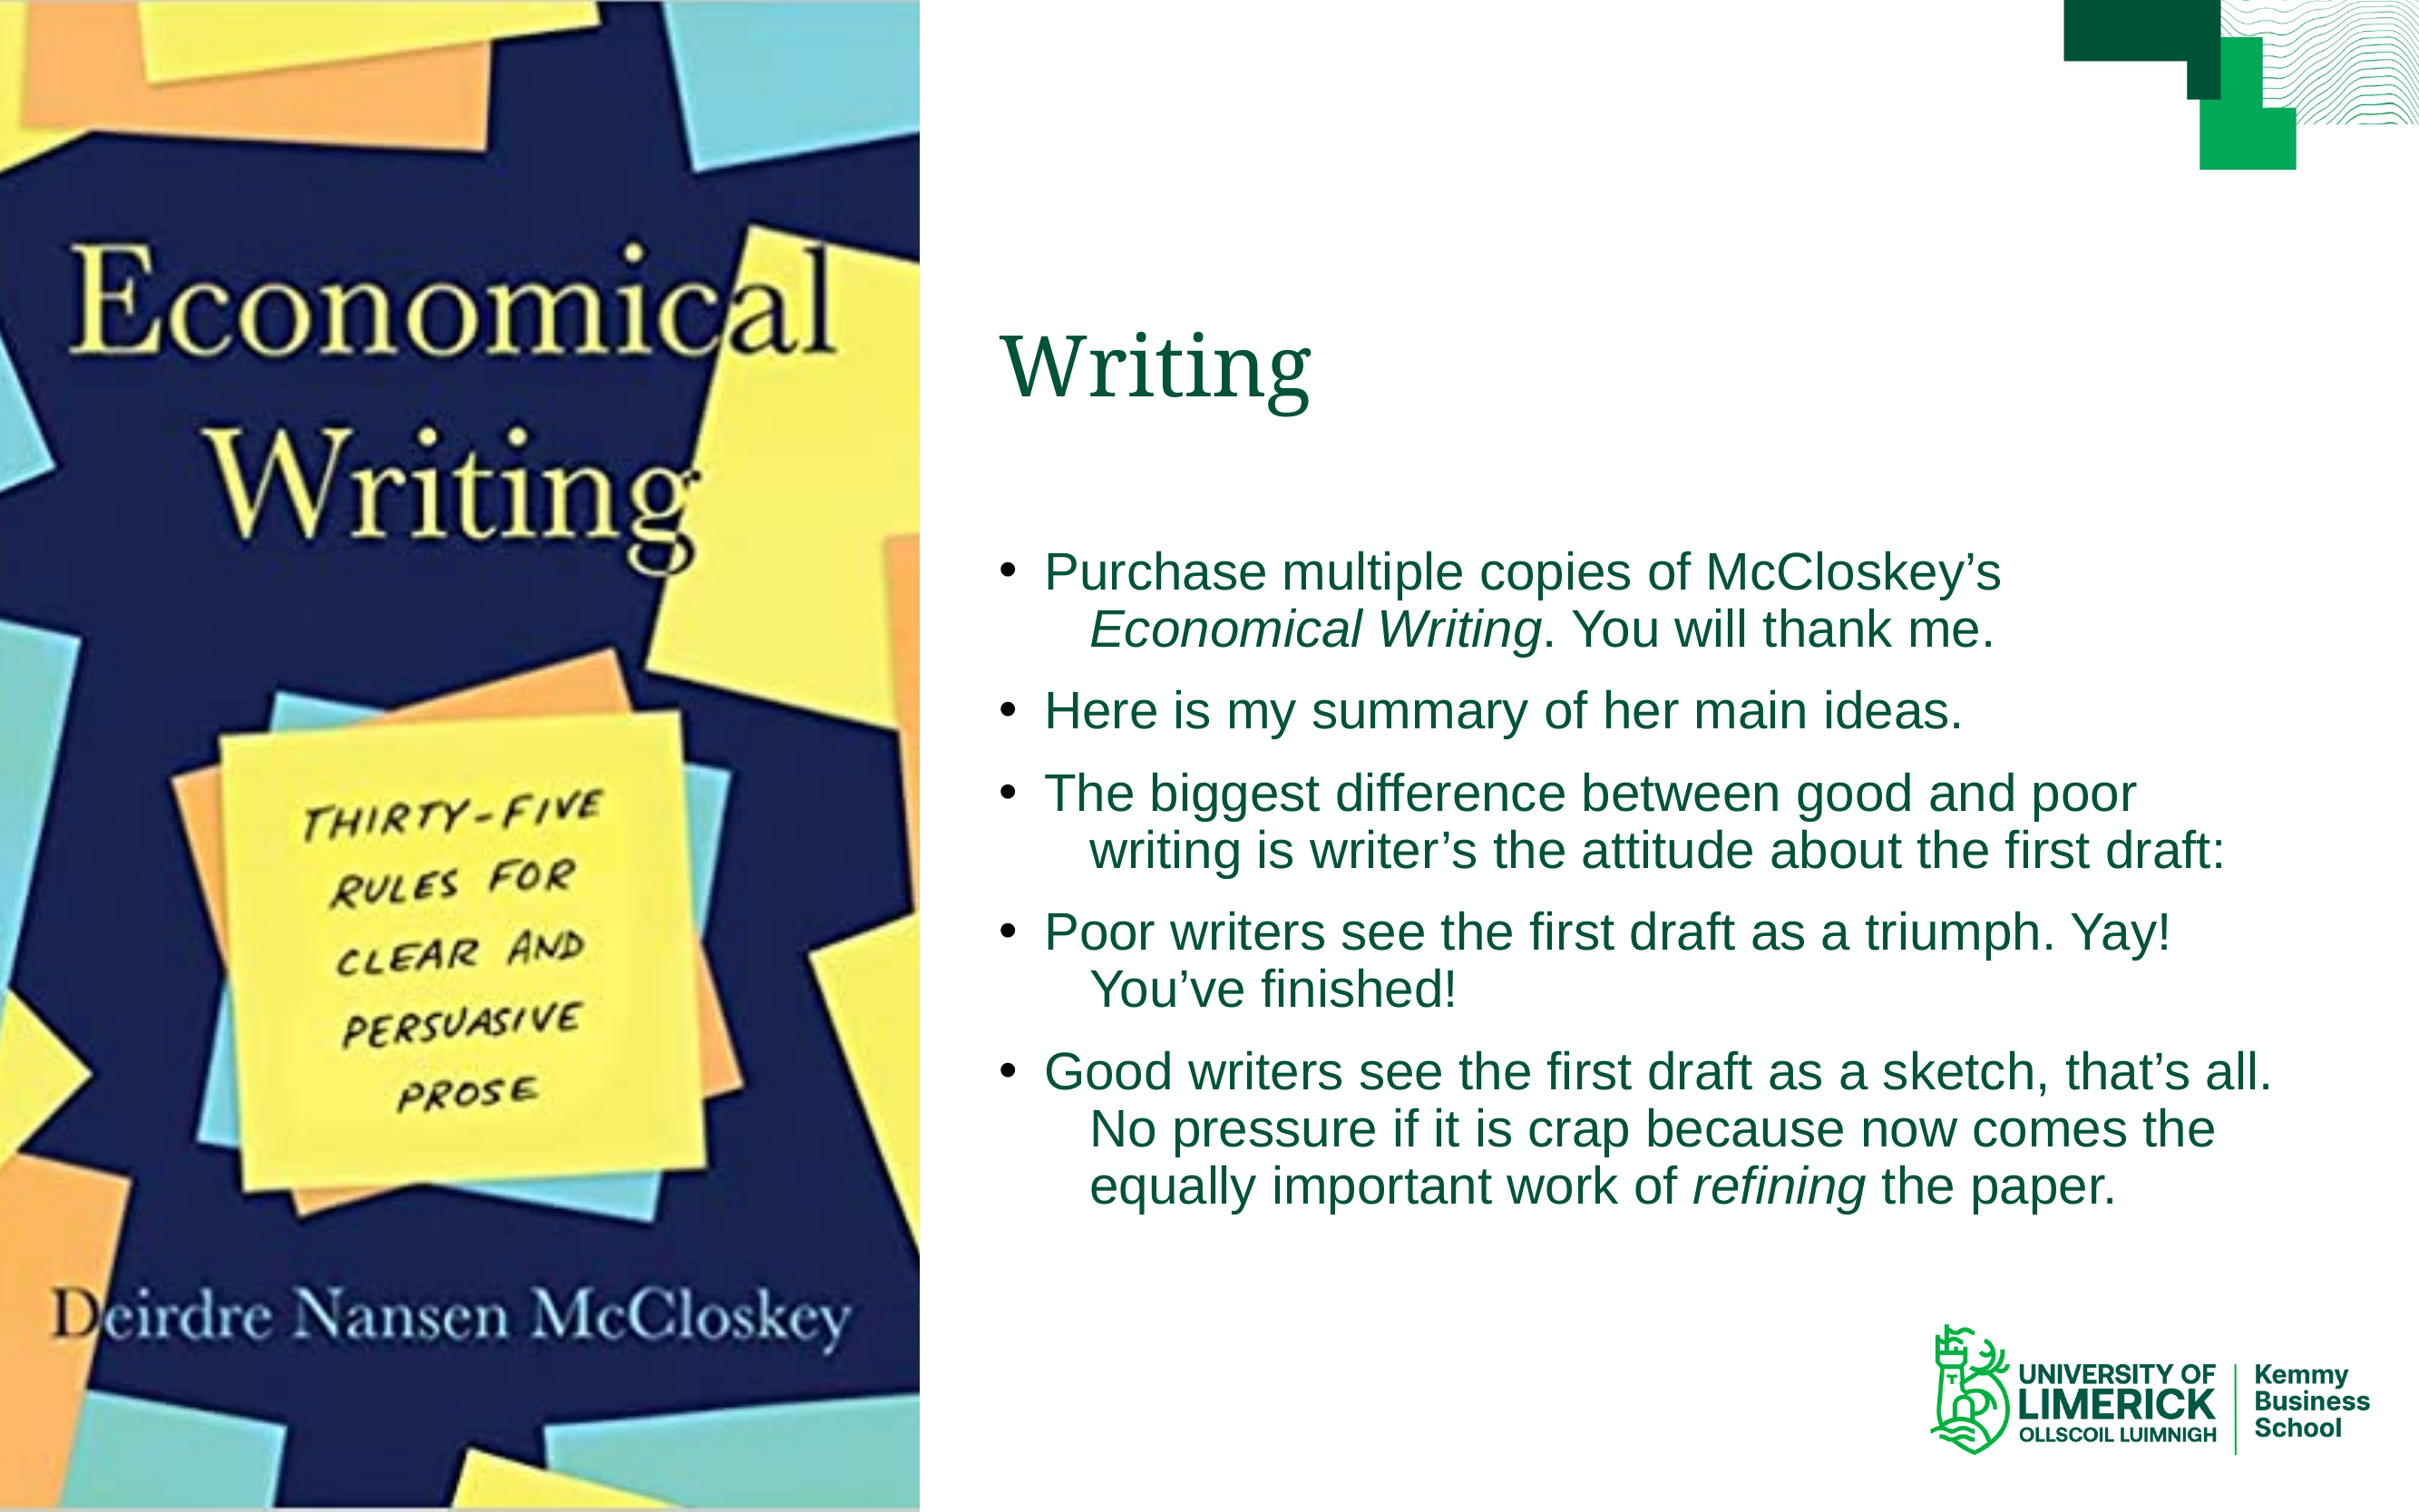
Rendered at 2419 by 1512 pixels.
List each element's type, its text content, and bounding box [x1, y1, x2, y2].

title Writing [985, 138, 2292, 423]
list Purchase multiple copies of McCloskey’s Economical Writing. You will thank me. Here is my summary of her main ideas. The biggest difference between good and poor writing is writer’s the attitude about the first draft: Poor writers see the first draft as a triumph. Yay! You’ve finished! Good writers see the first draft as a sketch, that’s all. No pressure if it is crap because now comes the equally important work of refining the paper. [985, 537, 2292, 1372]
picture [0, 0, 920, 1512]
